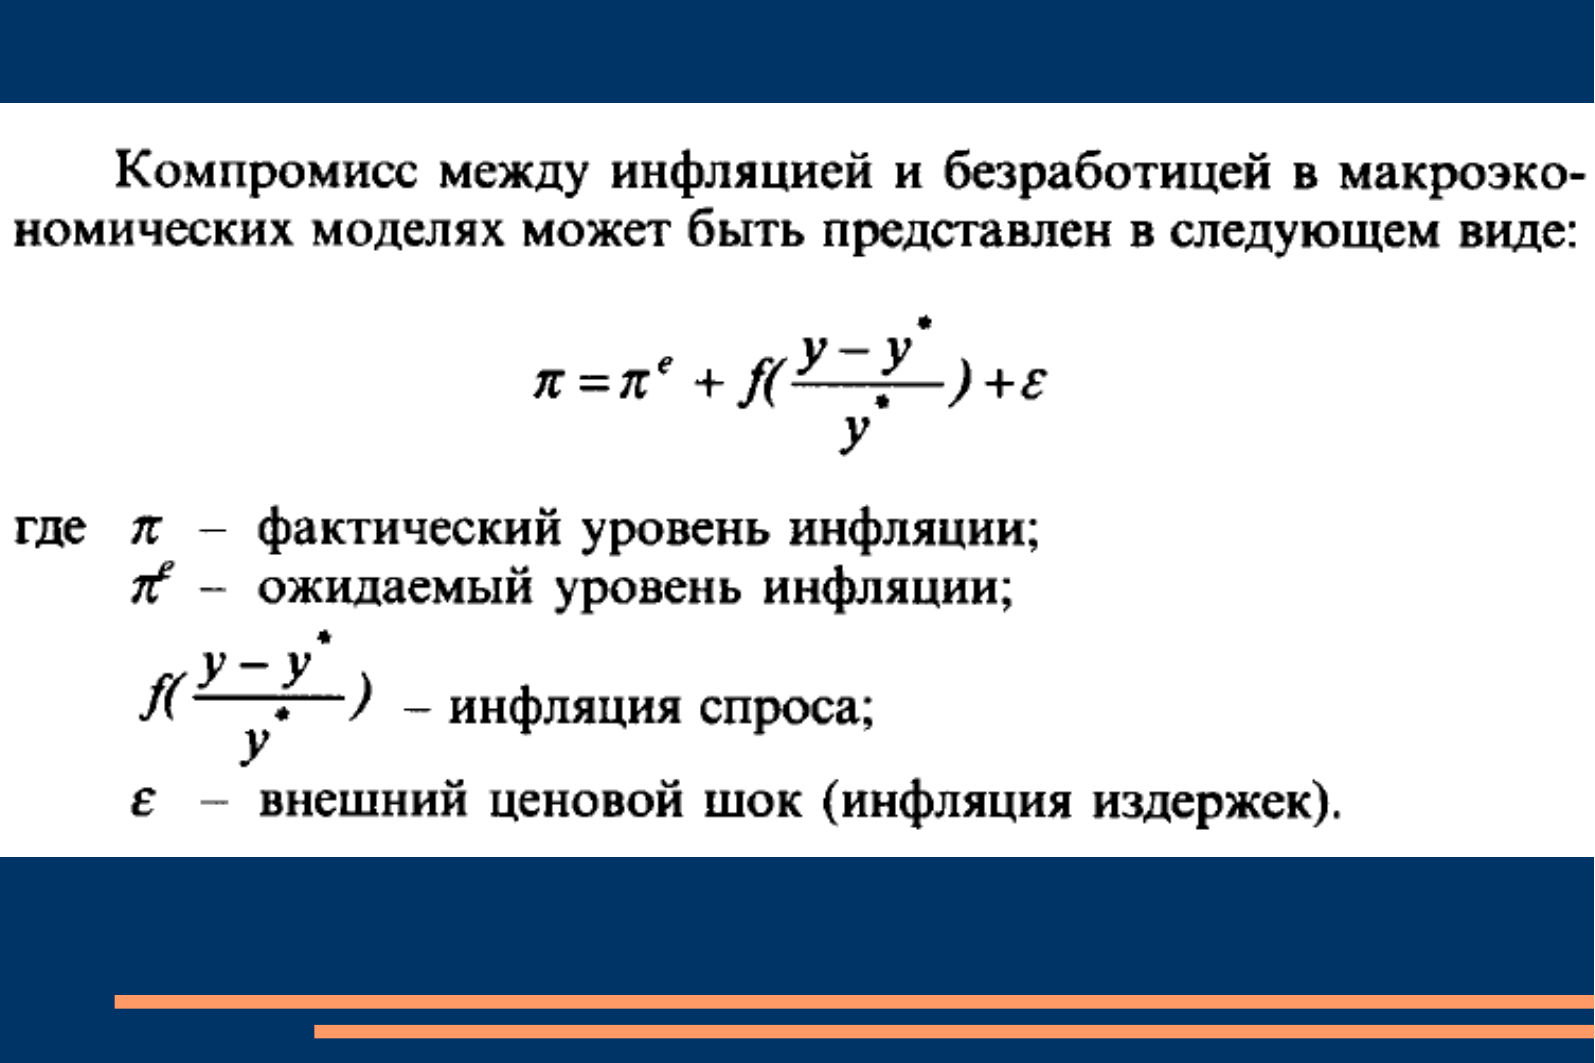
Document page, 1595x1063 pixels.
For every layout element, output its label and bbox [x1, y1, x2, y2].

picture [0, 103, 1595, 857]
